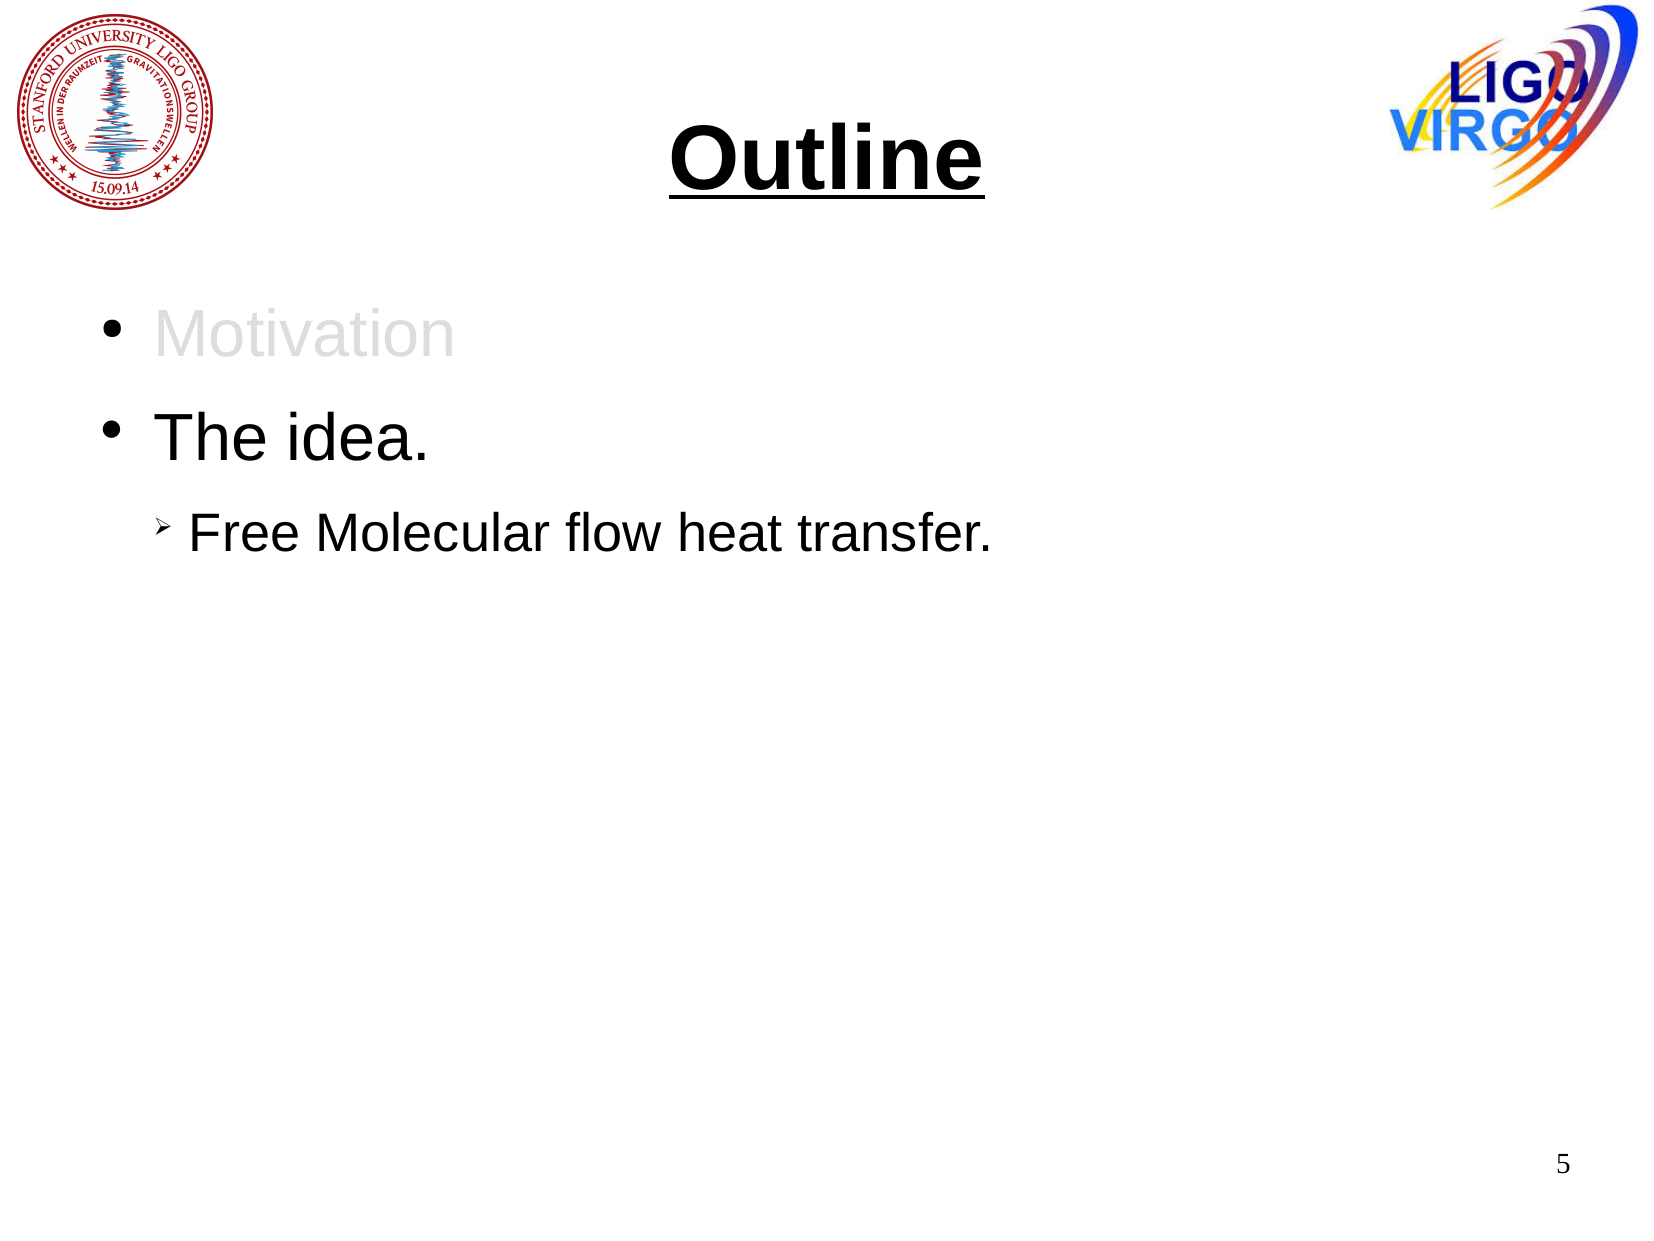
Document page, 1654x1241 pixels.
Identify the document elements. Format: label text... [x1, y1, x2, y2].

picture [17, 14, 213, 210]
text_box Motivation The idea. Free Molecular flow heat transfer. [82, 290, 1571, 1010]
picture [1372, 0, 1654, 210]
text_box Outline [82, 49, 1571, 257]
